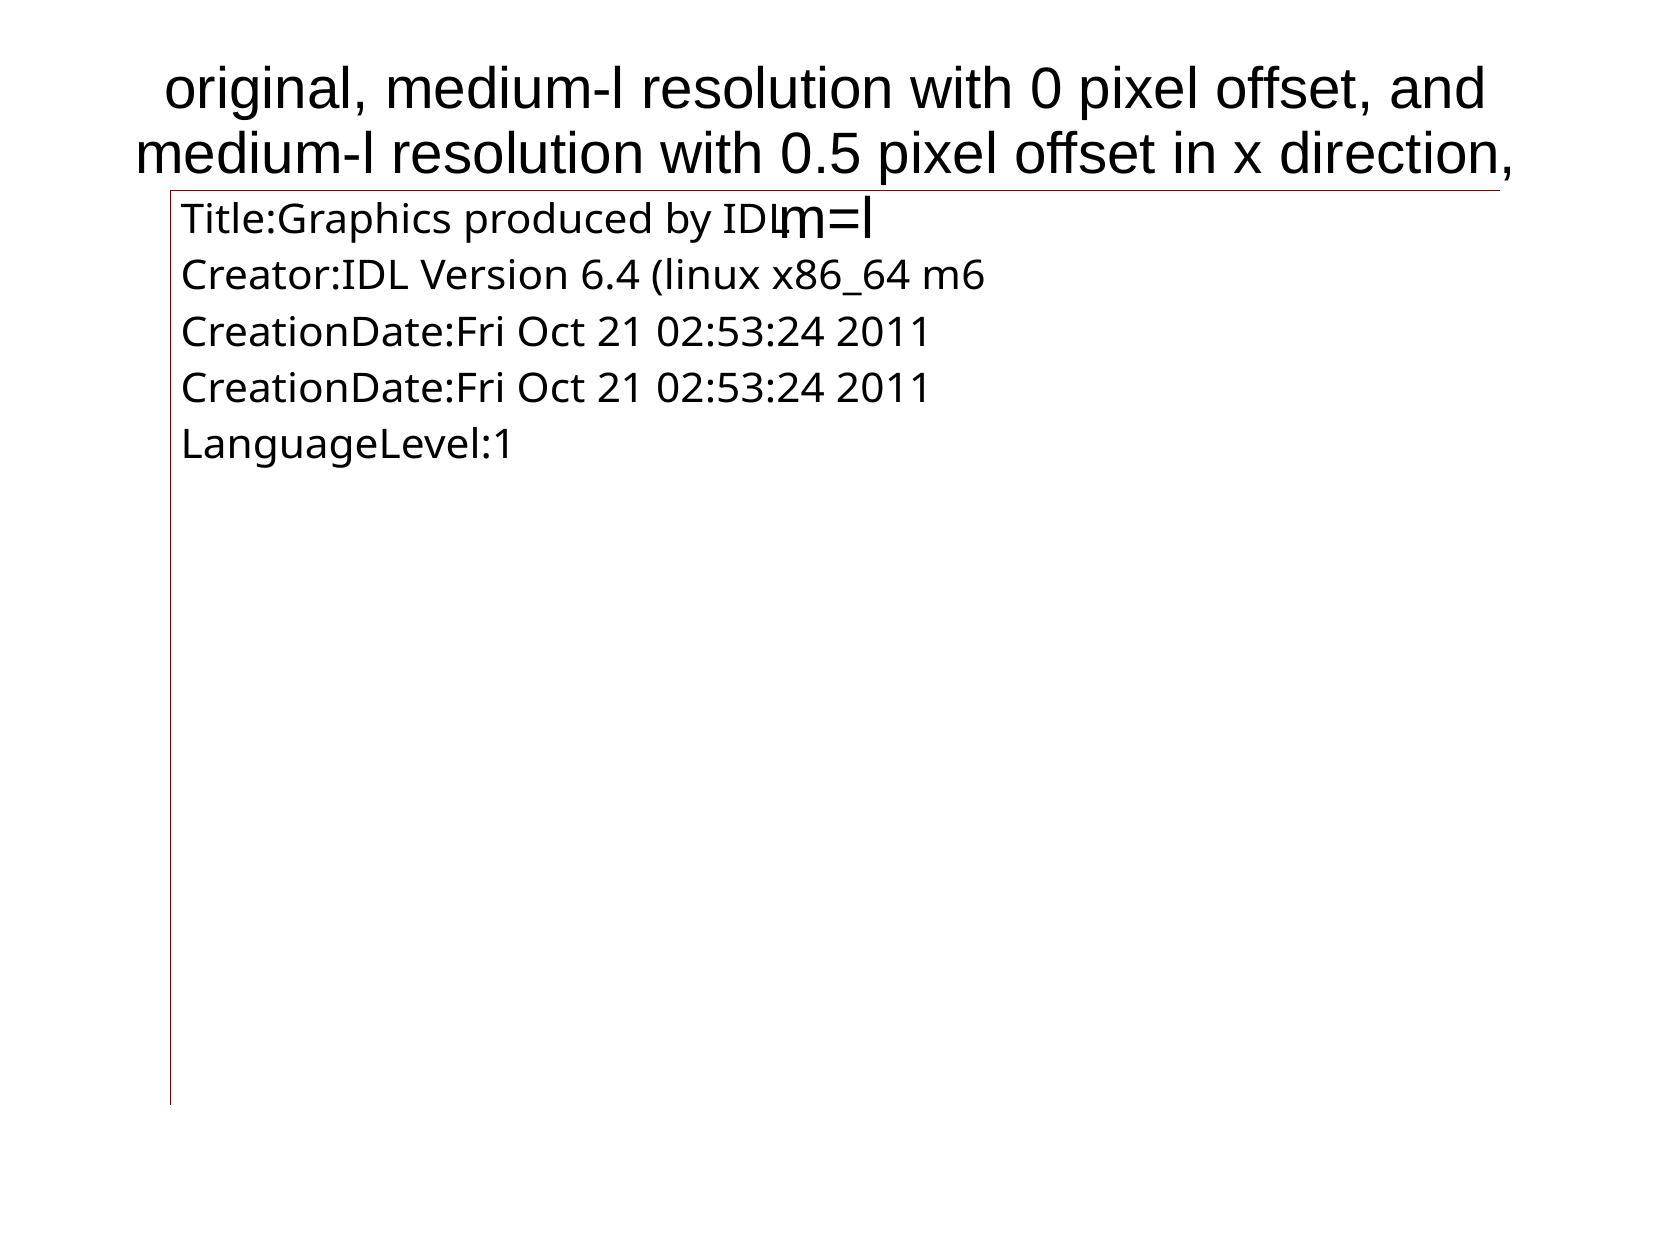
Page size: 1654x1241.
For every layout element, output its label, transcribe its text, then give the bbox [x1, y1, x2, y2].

title original, medium-l resolution with 0 pixel offset, and medium-l resolution with 0.5 pixel offset in x direction, m=l [82, 56, 1571, 250]
picture [166, 250, 1501, 1105]
